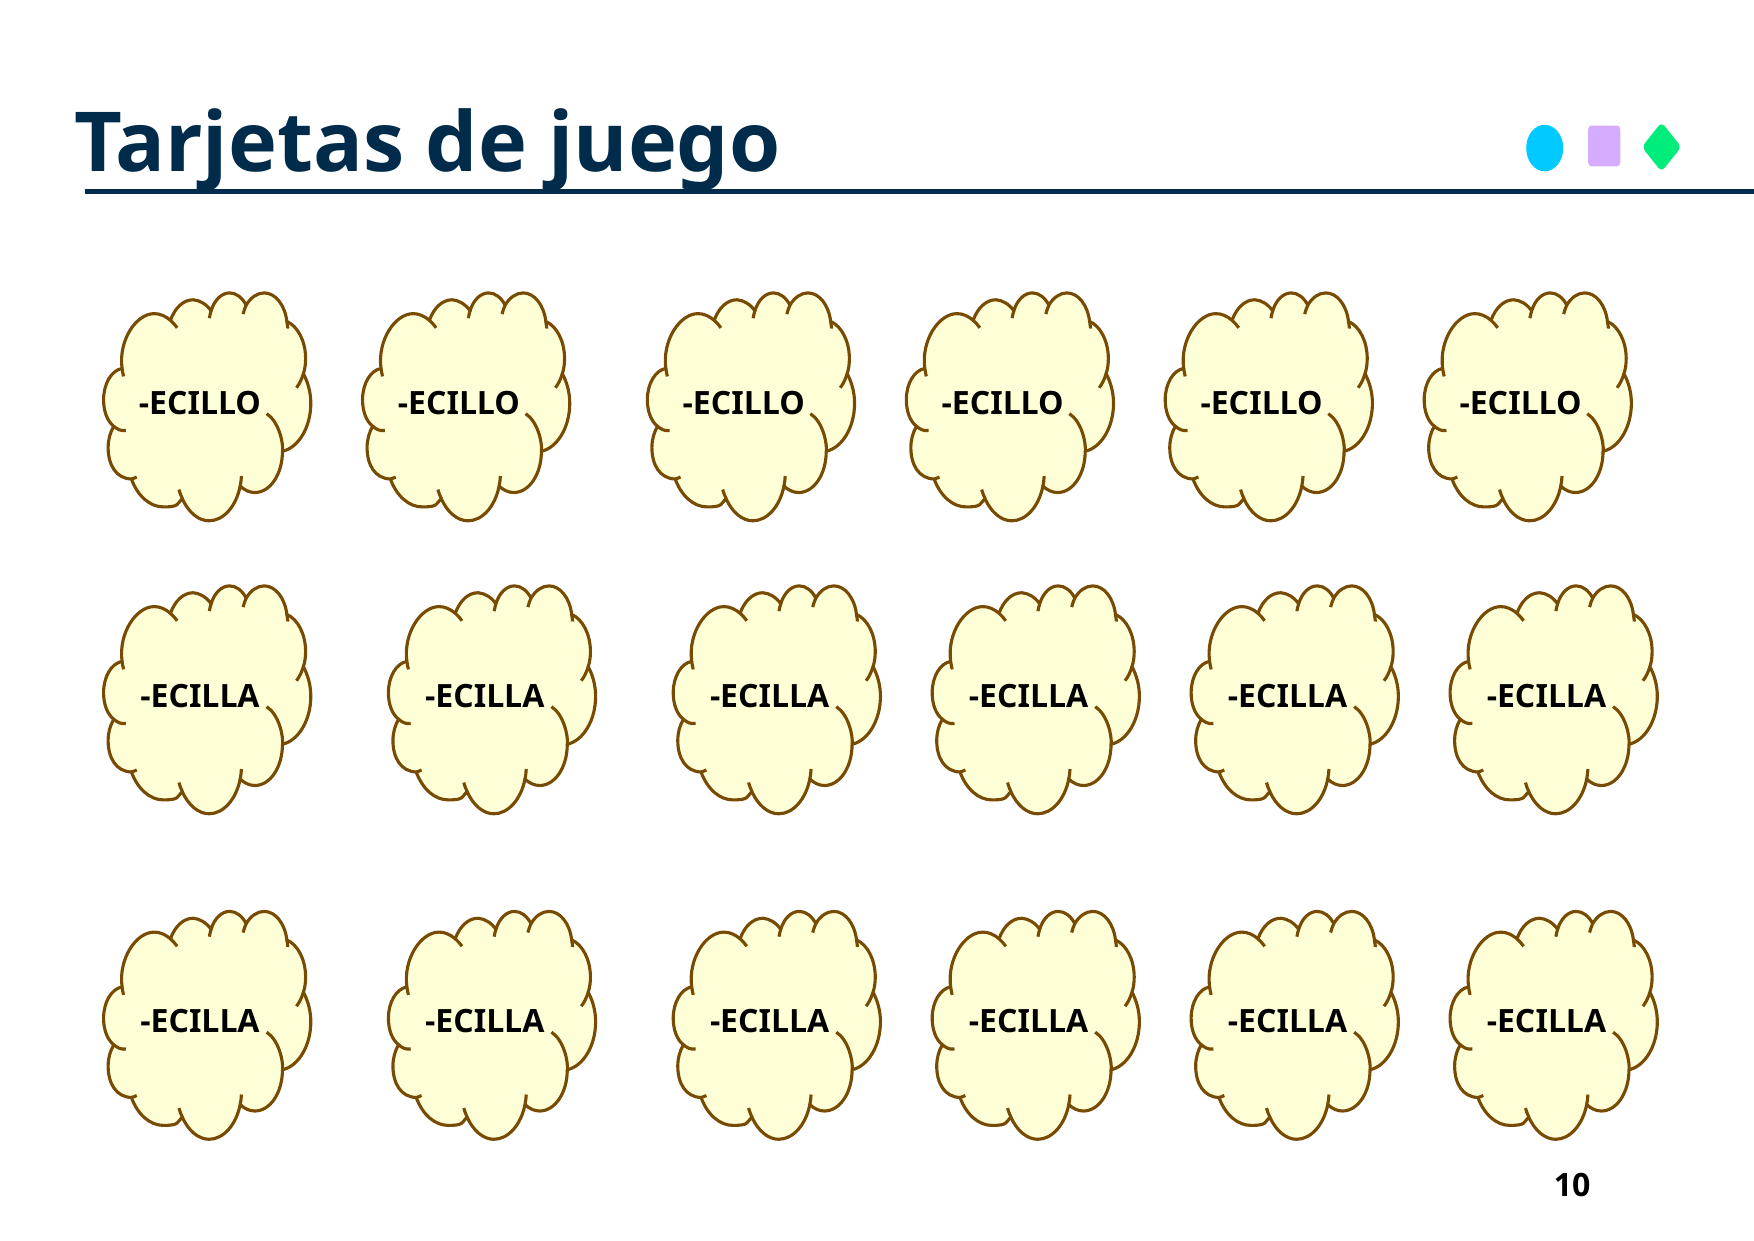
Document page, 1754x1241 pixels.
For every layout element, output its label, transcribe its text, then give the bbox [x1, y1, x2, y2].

text_box -ECILLA [1191, 911, 1399, 1140]
text_box -ECILLA [388, 911, 596, 1140]
text_box -ECILLO [1424, 292, 1632, 521]
title Tarjetas de juego [74, 32, 1404, 196]
text_box -ECILLO [362, 292, 570, 521]
text_box -ECILLA [673, 585, 881, 814]
text_box -ECILLO [1165, 292, 1373, 521]
text_box -ECILLO [906, 292, 1114, 521]
text_box -ECILLA [103, 911, 311, 1140]
text_box -ECILLA [1450, 585, 1658, 814]
text_box -ECILLA [1191, 585, 1399, 814]
text_box -ECILLA [103, 585, 311, 814]
text_box -ECILLO [647, 292, 855, 521]
text_box -ECILLO [103, 292, 311, 521]
text_box -ECILLA [932, 911, 1140, 1140]
text_box -ECILLA [932, 585, 1140, 814]
text_box -ECILLA [388, 585, 596, 814]
text_box -ECILLA [673, 911, 881, 1140]
text_box -ECILLA [1450, 911, 1658, 1140]
